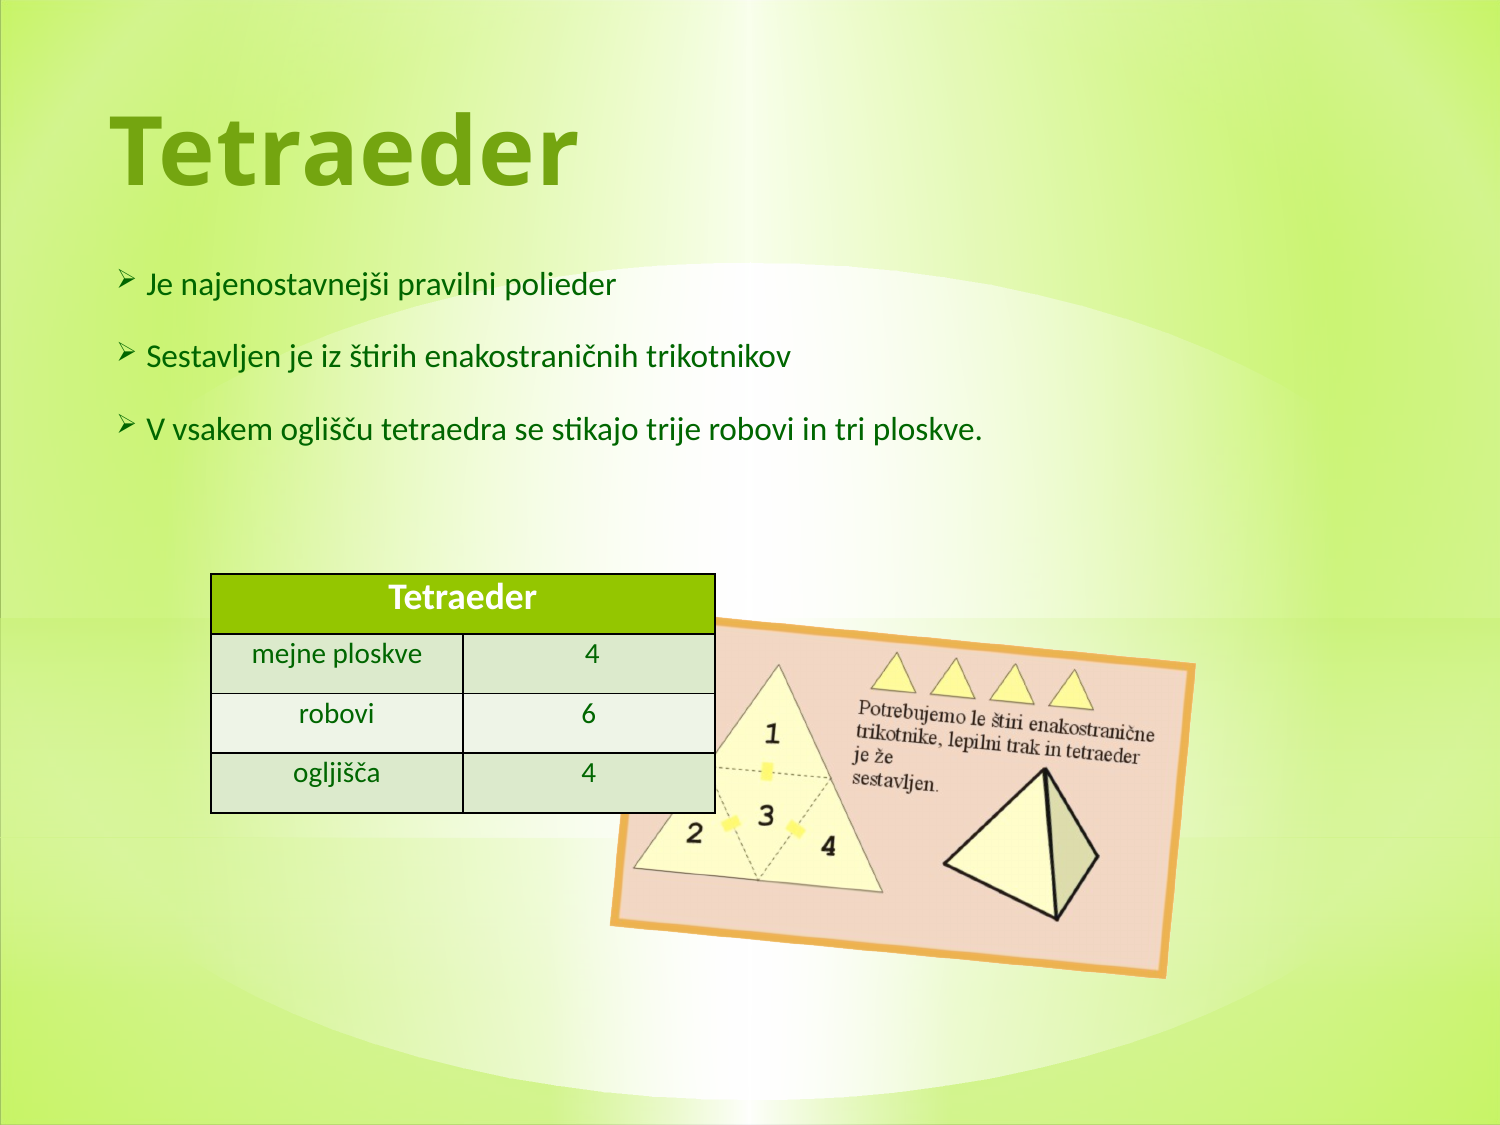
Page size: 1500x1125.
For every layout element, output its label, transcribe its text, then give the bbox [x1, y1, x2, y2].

table_cell mejne ploskve [212, 635, 462, 693]
list Je najenostavnejši pravilni polieder Sestavljen je iz štirih enakostraničnih trikotnikov V vsakem oglišču tetraedra se stikajo trije robovi in tri ploskve. [93, 234, 1477, 761]
table_cell 6 [464, 694, 714, 752]
picture [609, 616, 1196, 979]
title Tetraeder [93, 82, 1162, 234]
table_cell ogljišča [212, 754, 462, 812]
table_header Tetraeder [212, 575, 714, 633]
table_cell robovi [212, 694, 462, 752]
table_cell 4 [464, 754, 714, 812]
table_cell 4 [464, 635, 714, 693]
